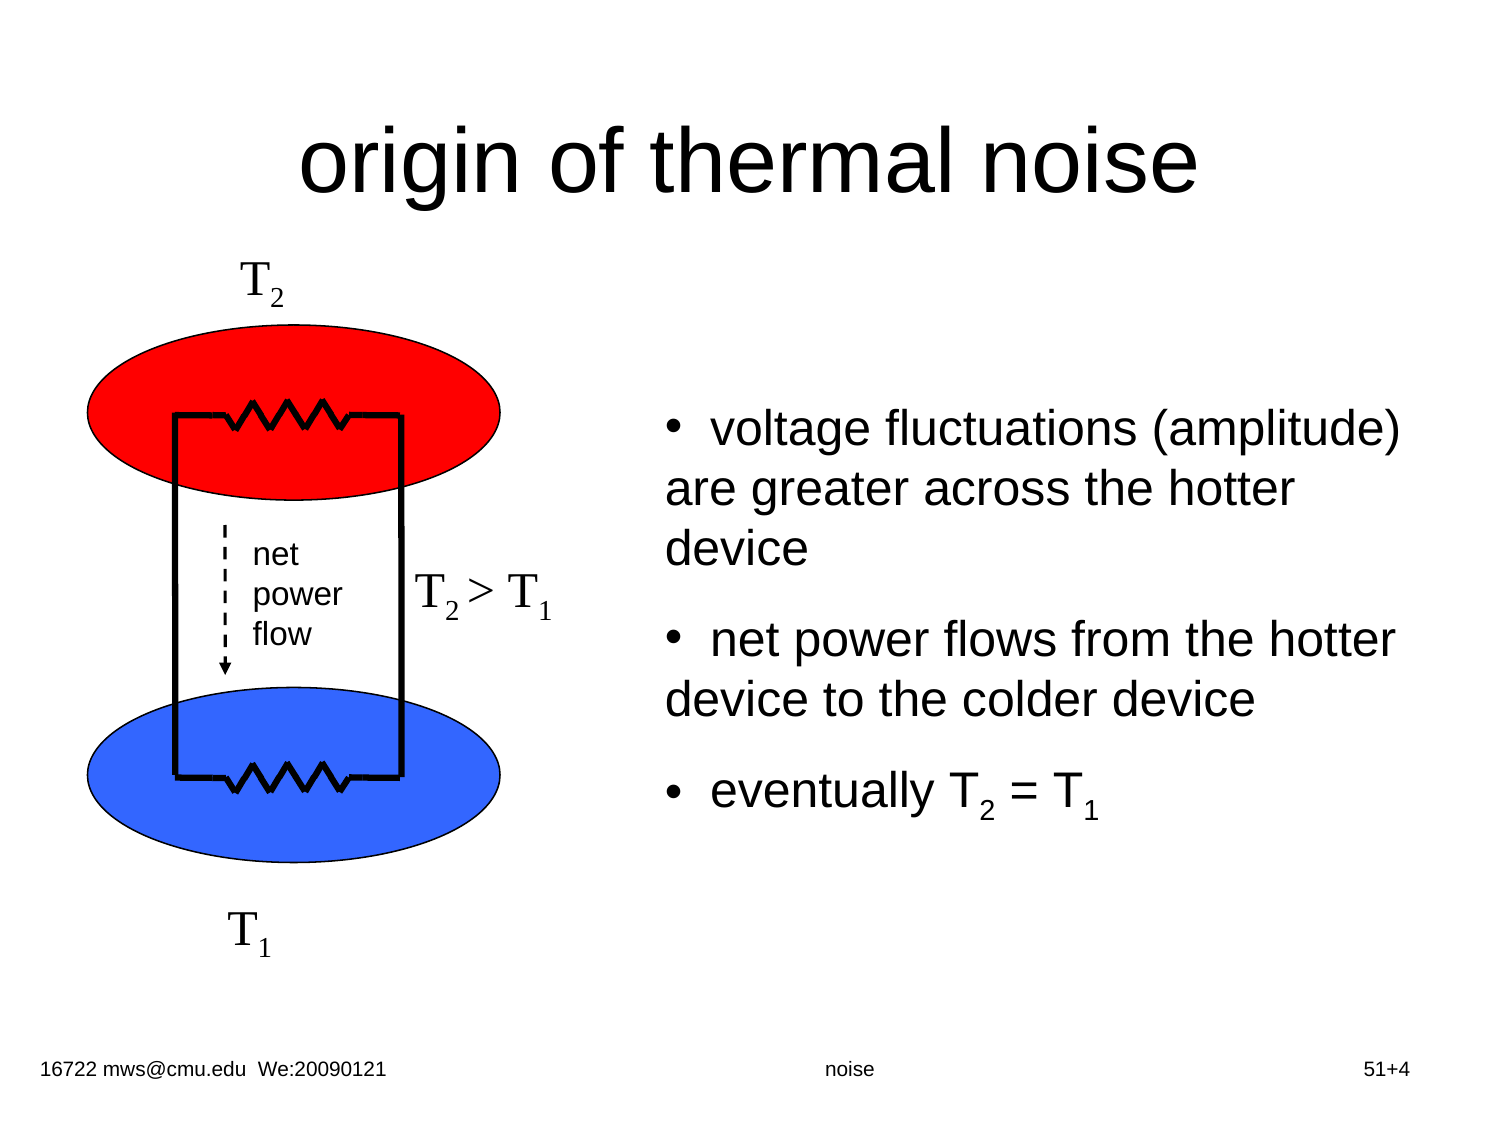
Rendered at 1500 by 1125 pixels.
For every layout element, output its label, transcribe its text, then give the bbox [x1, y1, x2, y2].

text_box [87, 701, 501, 863]
text_box T2 [224, 237, 351, 322]
text_box [87, 324, 501, 487]
text_box voltage fluctuations (amplitude) are greater across the hotter device net power flows from the hotter device to the colder device eventually T2 = T1 [650, 387, 1451, 834]
text_box [179, 408, 398, 501]
text_box net power flow [237, 524, 358, 660]
text_box T2 > T1 [399, 549, 613, 634]
text_box [179, 687, 398, 785]
text_box T1 [212, 887, 363, 972]
text_box origin of thermal noise [112, 62, 1388, 250]
